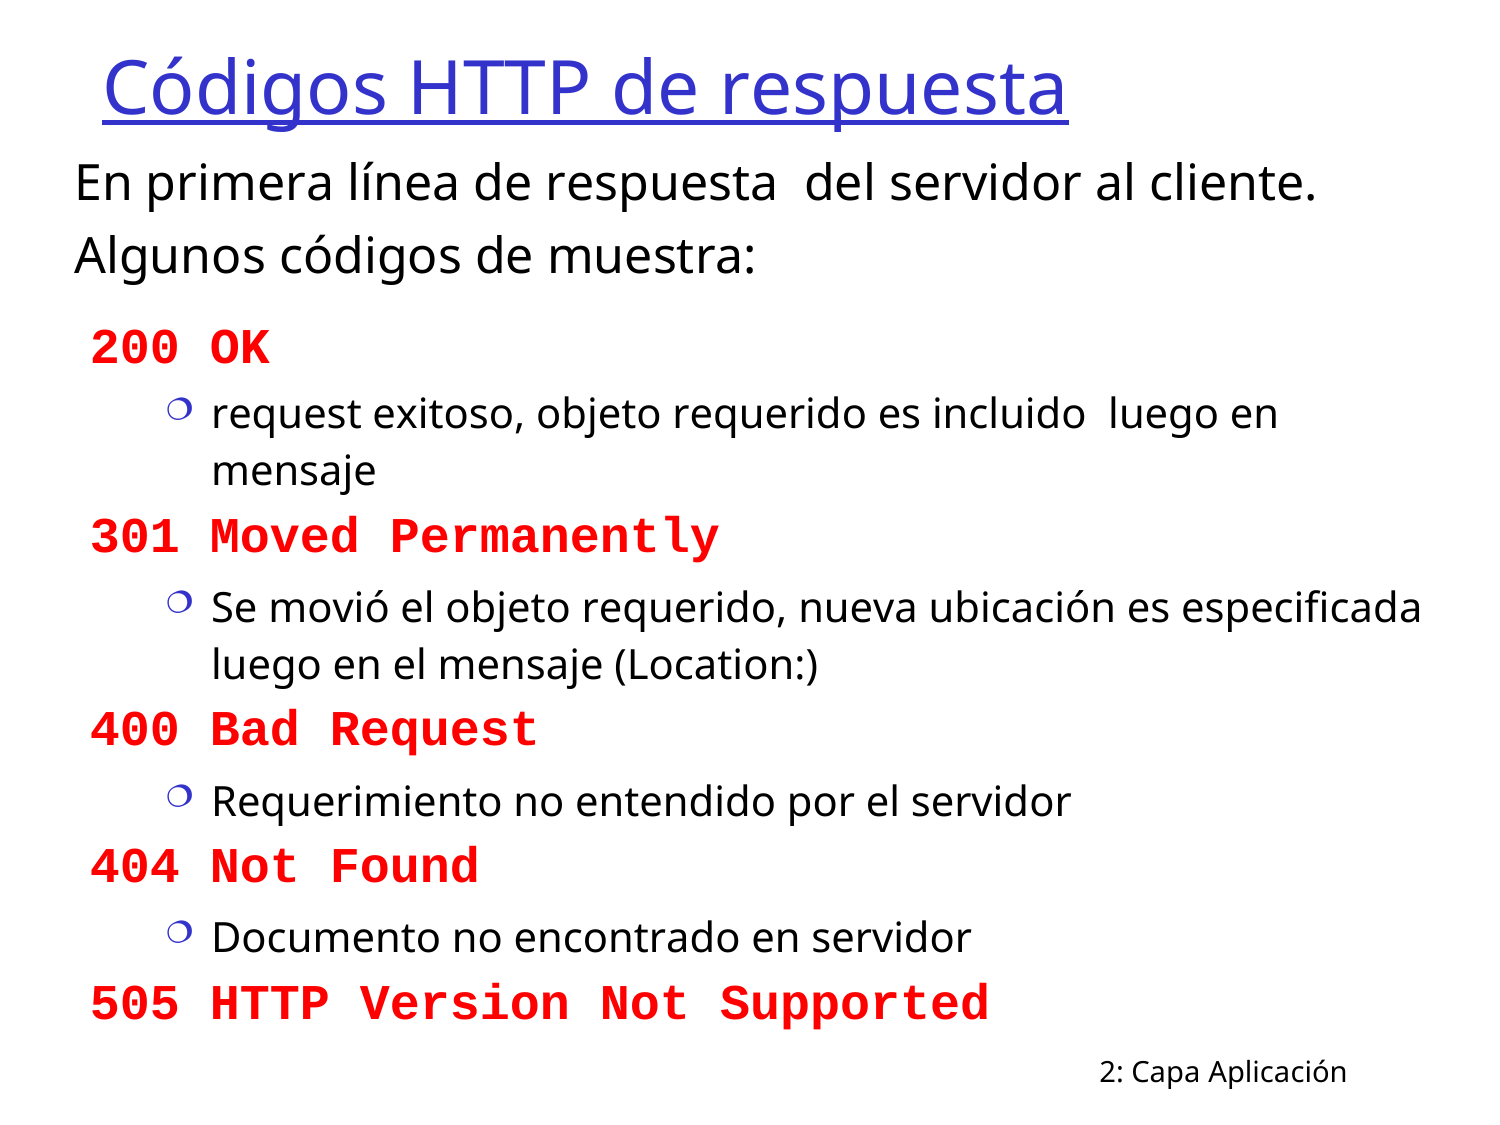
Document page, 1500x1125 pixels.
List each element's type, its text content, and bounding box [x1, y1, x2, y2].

list 200 OK request exitoso, objeto requerido es incluido luego en mensaje 301 Moved Permanently Se movió el objeto requerido, nueva ubicación es especificada luego en el mensaje (Location:) 400 Bad Request Requerimiento no entendido por el servidor 404 Not Found Documento no encontrado en servidor 505 HTTP Version Not Supported [75, 313, 1463, 989]
text_box En primera línea de respuesta del servidor al cliente. Algunos códigos de muestra: [59, 149, 1434, 292]
title Códigos HTTP de respuesta [87, 23, 1463, 150]
